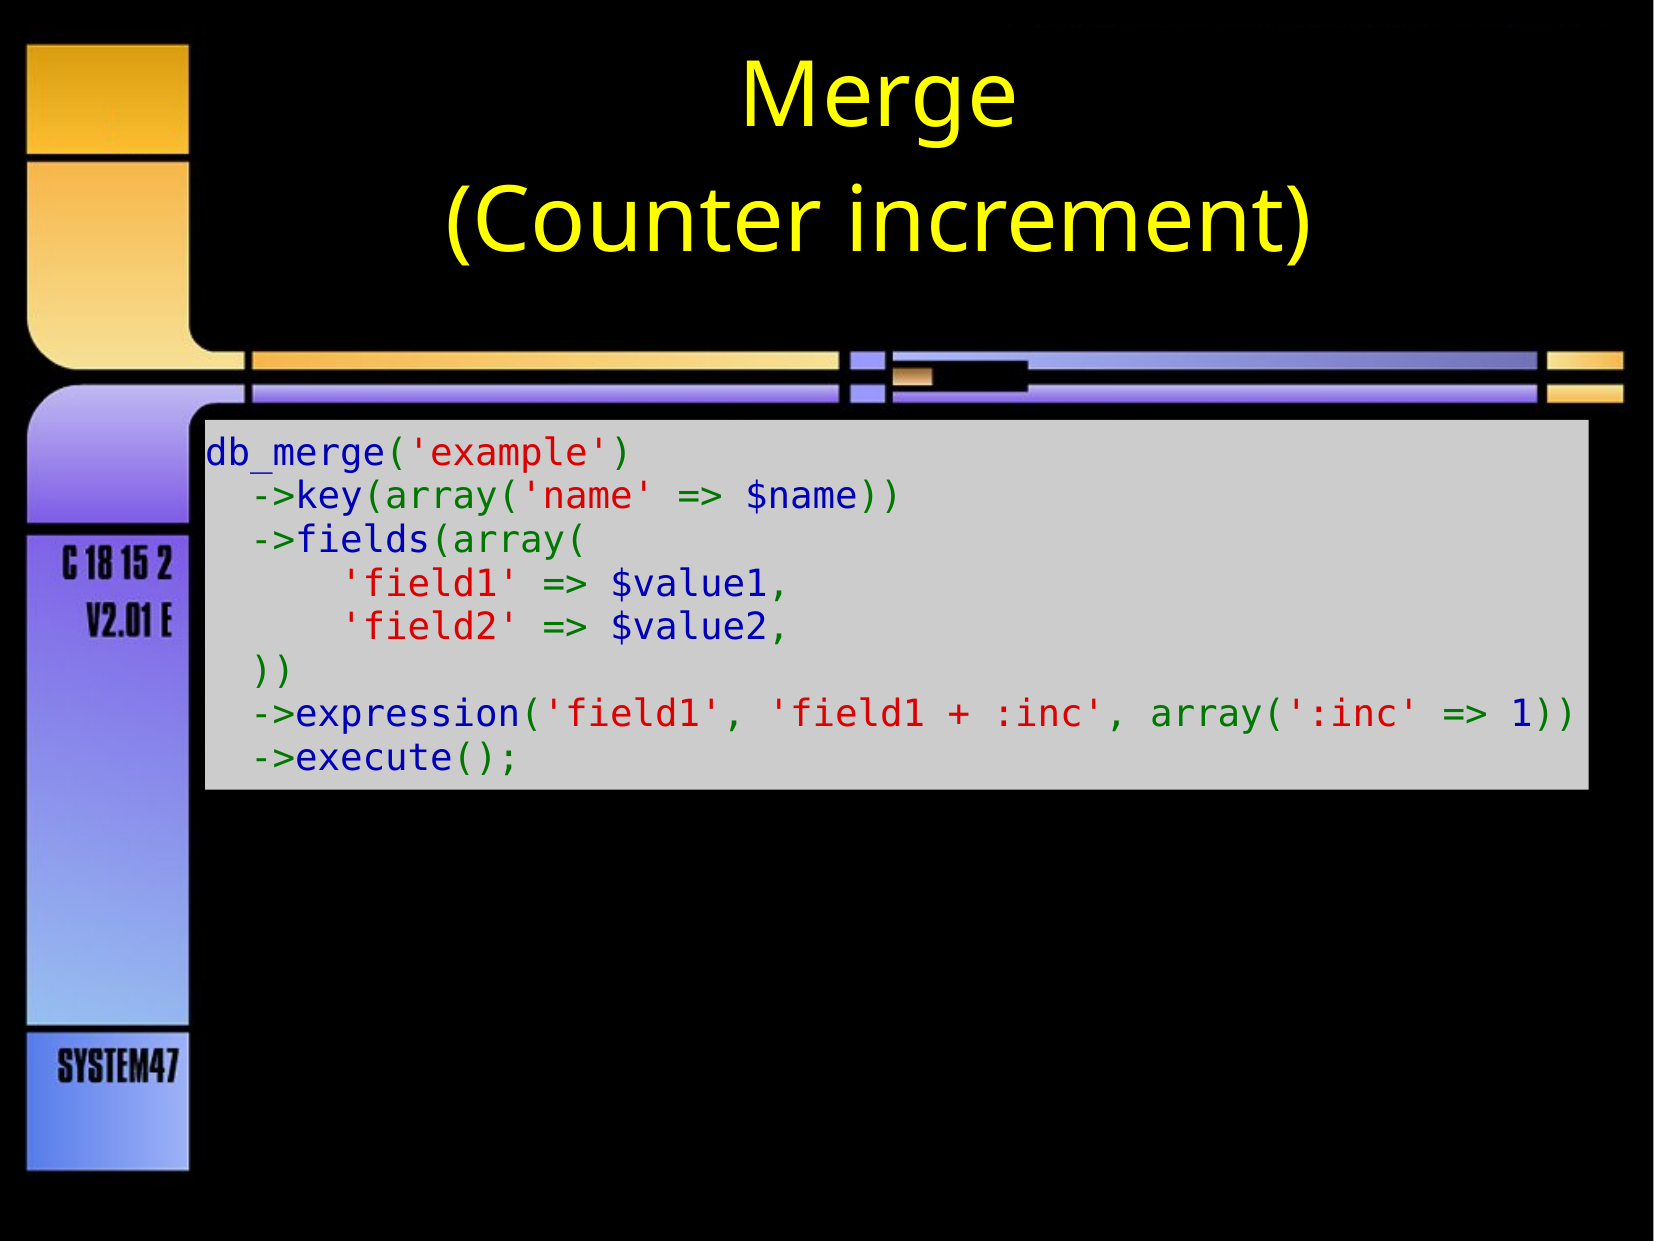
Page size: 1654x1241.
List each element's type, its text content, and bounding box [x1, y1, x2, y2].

picture [0, 0, 1654, 1241]
subtitle db_merge('example') ->key(array('name' => $name)) ->fields(array( 'field1' => $value1, 'field2' => $value2, )) ->expression('field1', 'field1 + :inc', array(':inc' => 1)) ->execute(); [205, 419, 1589, 790]
title Merge (Counter increment) [187, 56, 1571, 250]
